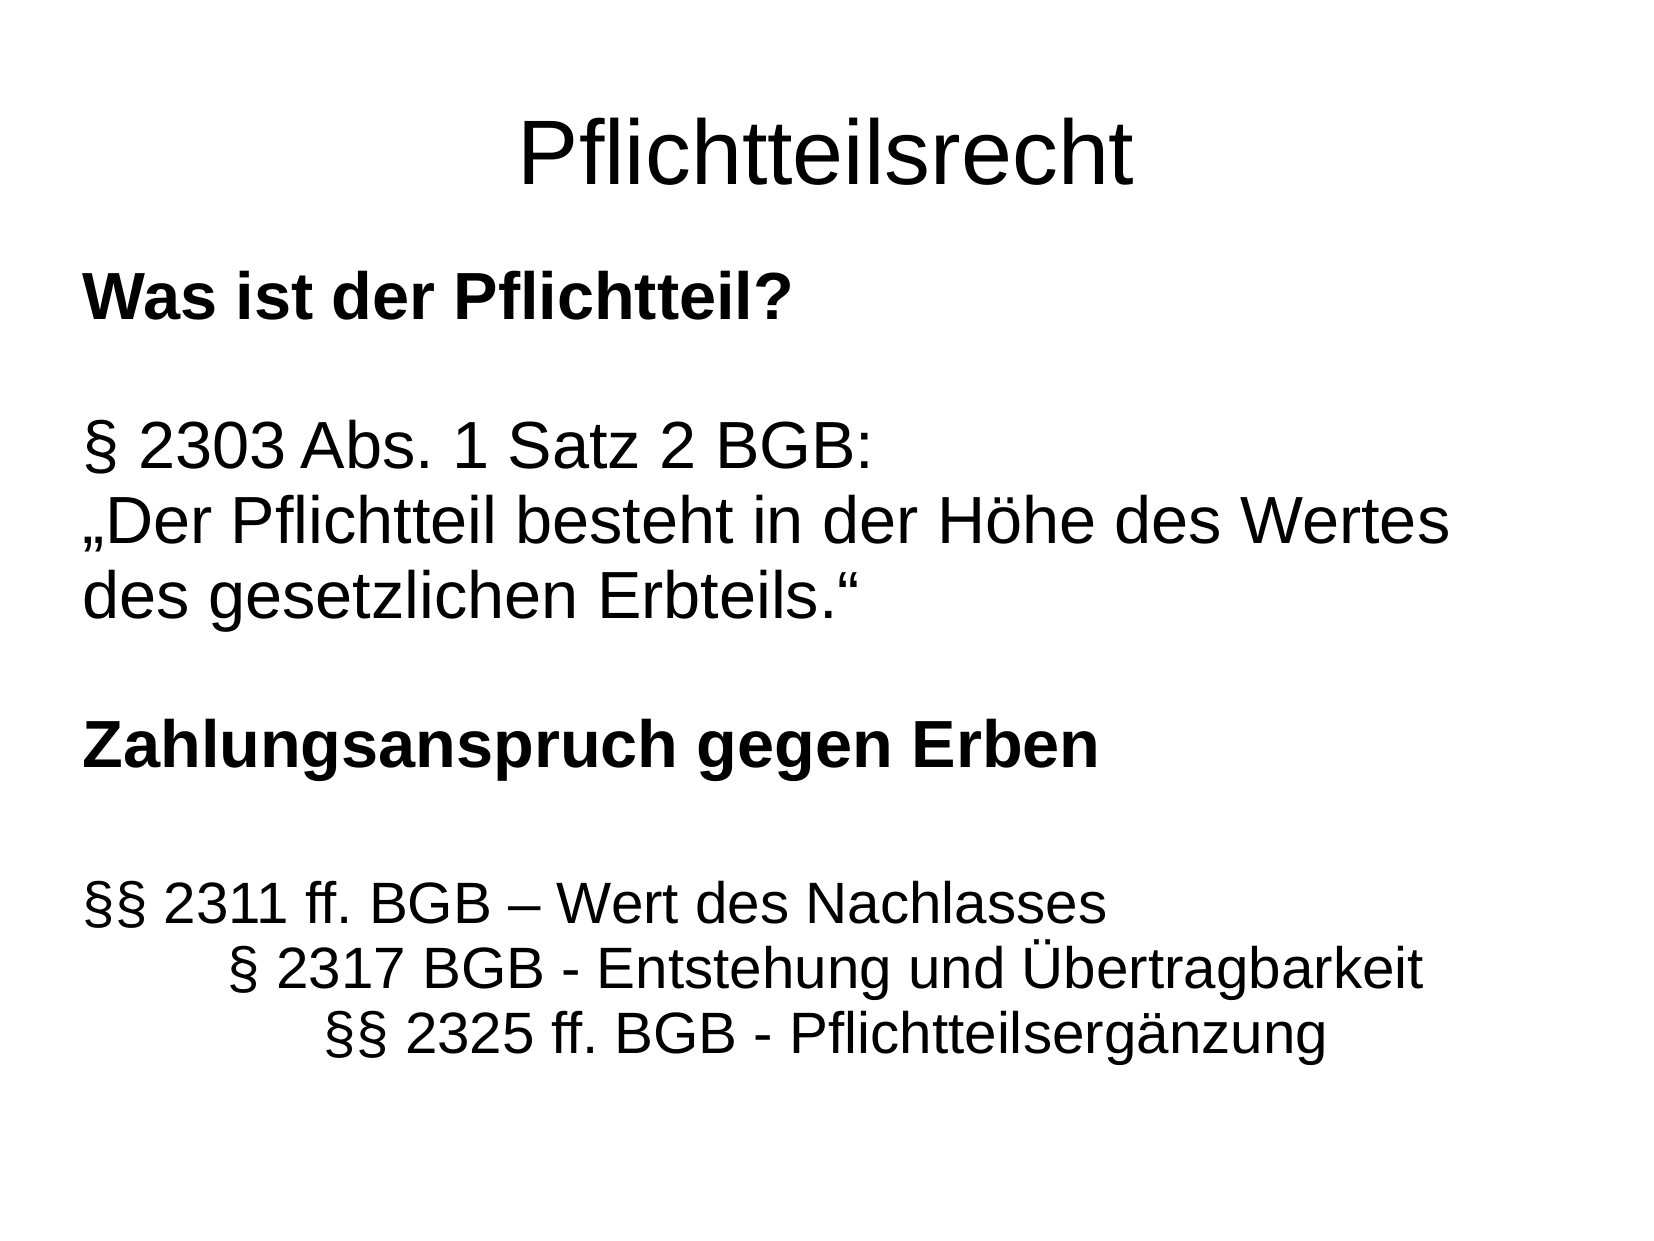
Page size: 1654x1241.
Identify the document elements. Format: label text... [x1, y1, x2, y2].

title Pflichtteilsrecht [82, 49, 1571, 257]
subtitle Was ist der Pflichtteil? § 2303 Abs. 1 Satz 2 BGB: „Der Pflichtteil besteht in der Höhe des Wertes des gesetzlichen Erbteils.“ Zahlungsanspruch gegen Erben §§ 2311 ff. BGB – Wert des Nachlasses § 2317 BGB - Entstehung und Übertragbarkeit §§ 2325 ff. BGB - Pflichtteilsergänzung [82, 258, 1571, 1141]
